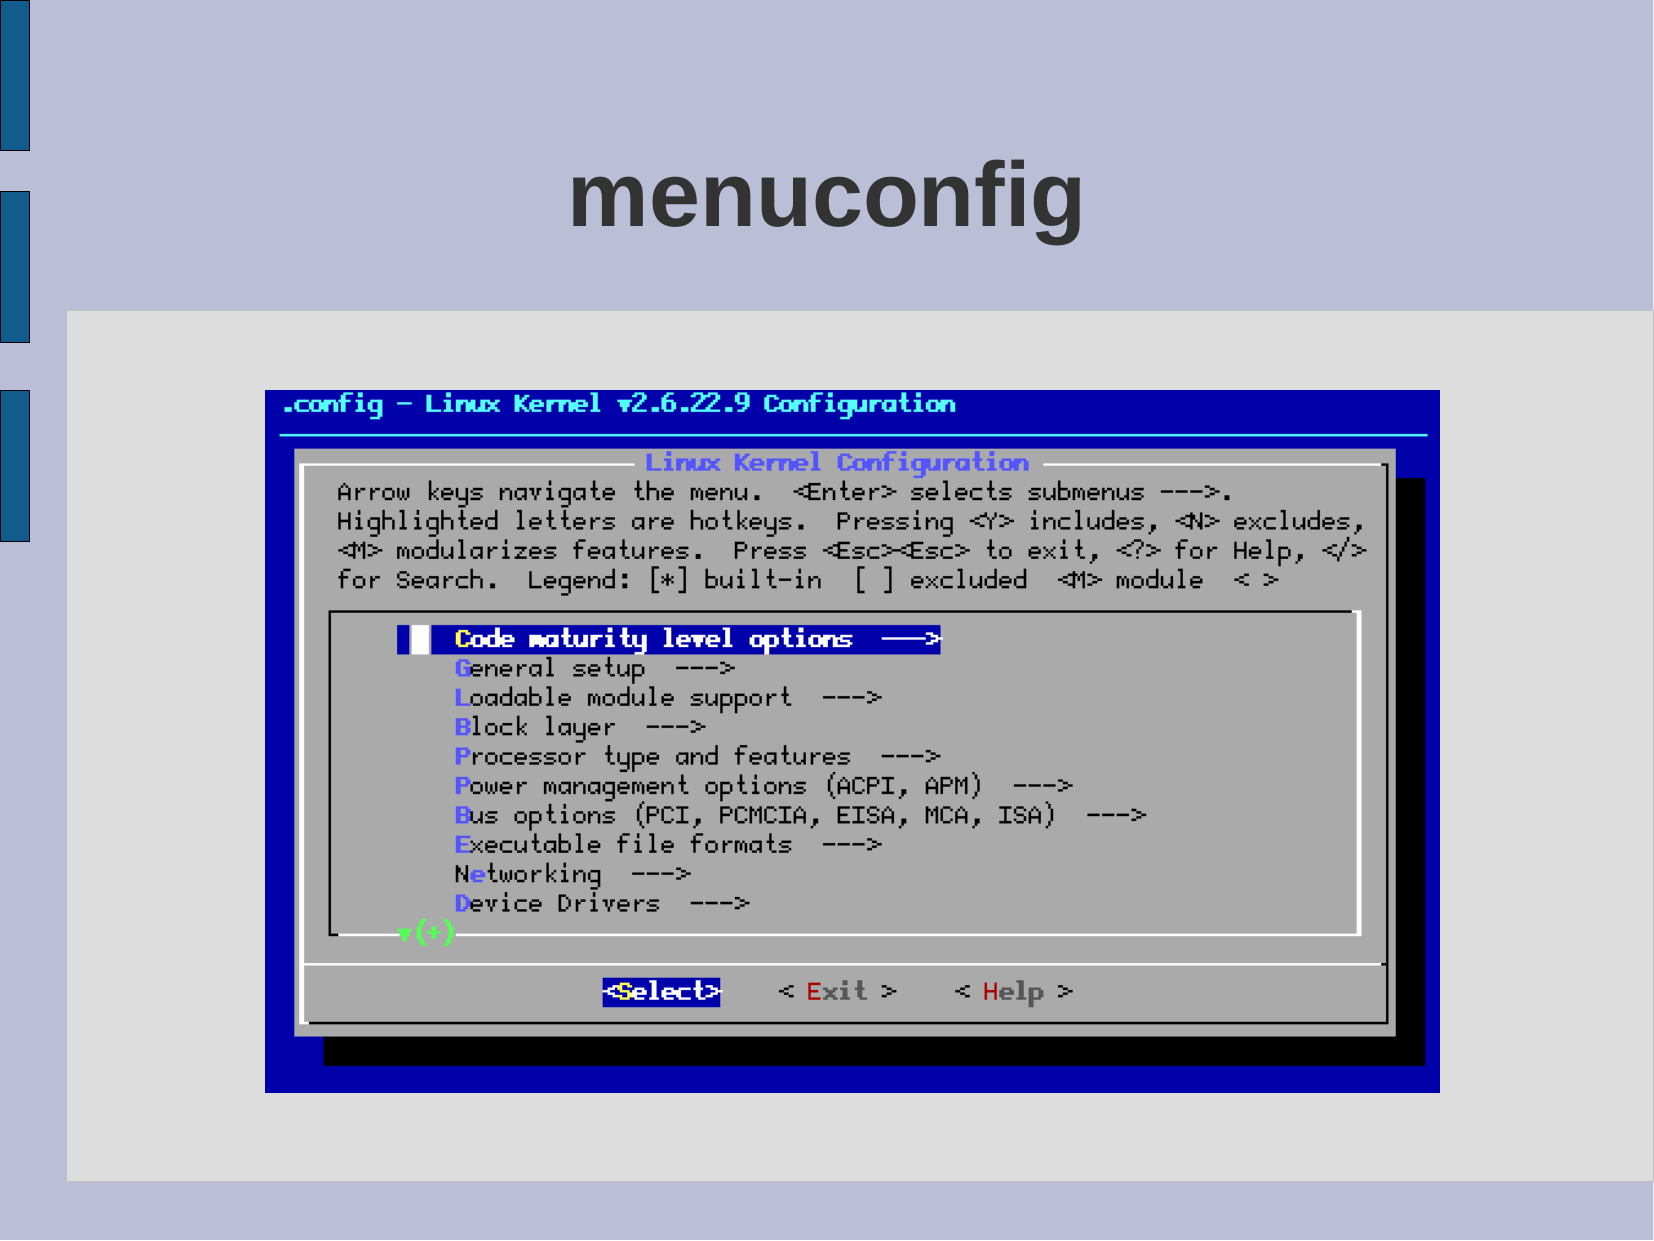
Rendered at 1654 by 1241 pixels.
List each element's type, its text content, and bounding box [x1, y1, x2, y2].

title menuconfig [121, 98, 1534, 291]
picture [265, 390, 1440, 1093]
